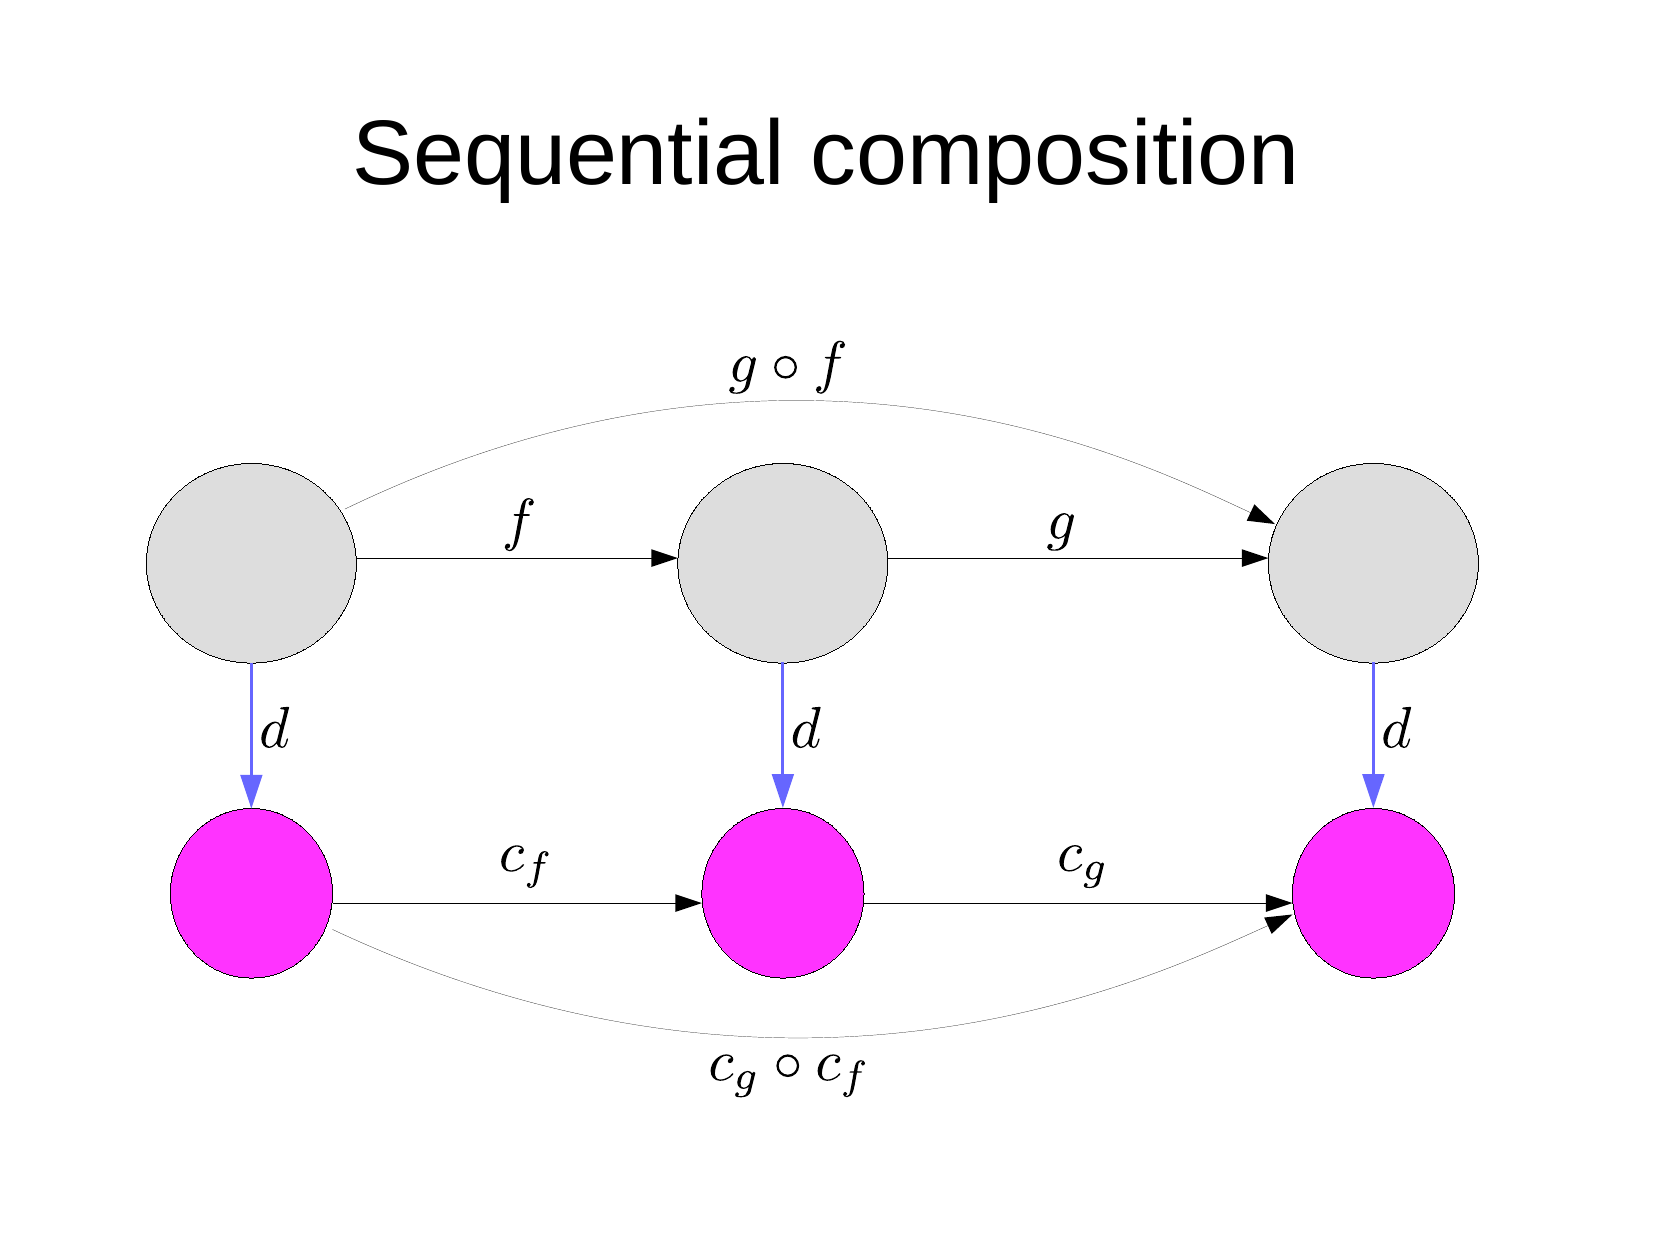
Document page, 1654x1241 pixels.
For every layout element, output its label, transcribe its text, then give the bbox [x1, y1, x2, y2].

text_box [701, 808, 865, 979]
text_box [170, 808, 333, 979]
text_box [1268, 463, 1479, 664]
text_box [728, 340, 848, 394]
text_box [501, 498, 537, 552]
text_box [259, 706, 290, 748]
text_box [1292, 808, 1455, 979]
text_box [1046, 513, 1077, 551]
title Sequential composition [82, 49, 1571, 257]
text_box [677, 463, 888, 664]
text_box [1381, 706, 1412, 749]
text_box [708, 1054, 868, 1098]
text_box [498, 845, 552, 889]
text_box [146, 463, 357, 664]
text_box [1057, 845, 1107, 889]
text_box [790, 706, 821, 749]
